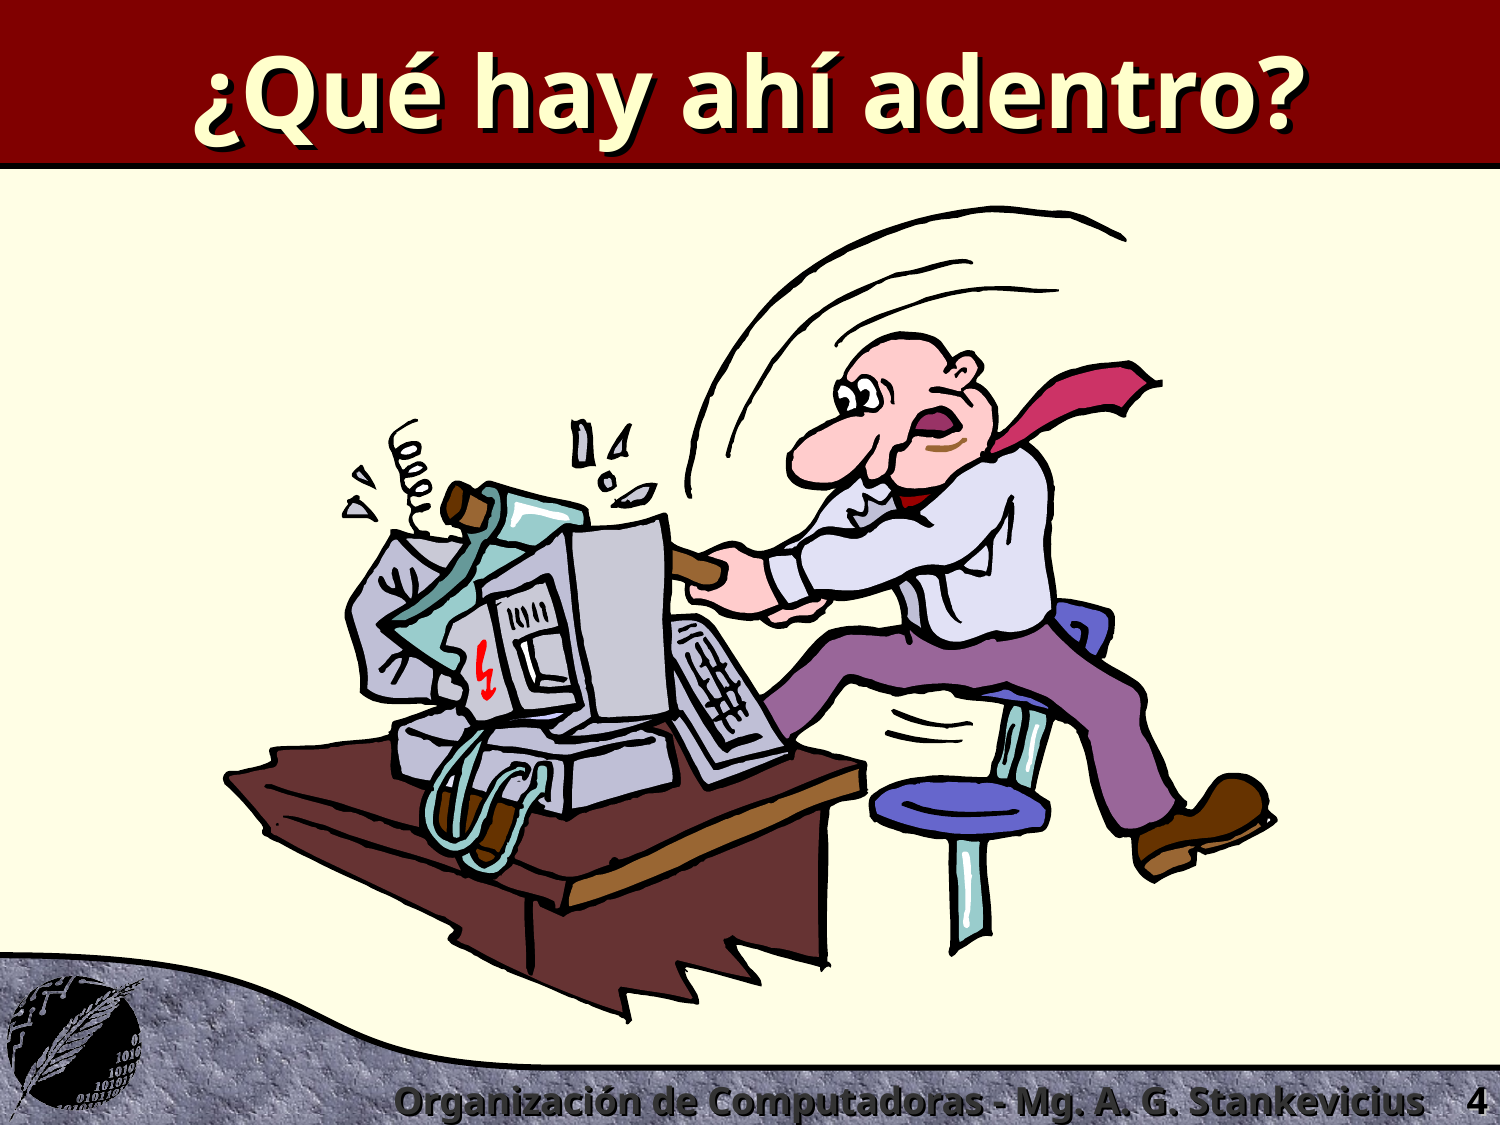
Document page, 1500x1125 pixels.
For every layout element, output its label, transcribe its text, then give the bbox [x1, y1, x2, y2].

title ¿Qué hay ahí adentro? [15, 5, 1485, 160]
picture [448, 1100, 455, 1110]
picture [802, 1100, 806, 1110]
picture [0, 959, 1500, 1125]
text_box [221, 204, 1279, 1027]
picture [1058, 1100, 1065, 1110]
